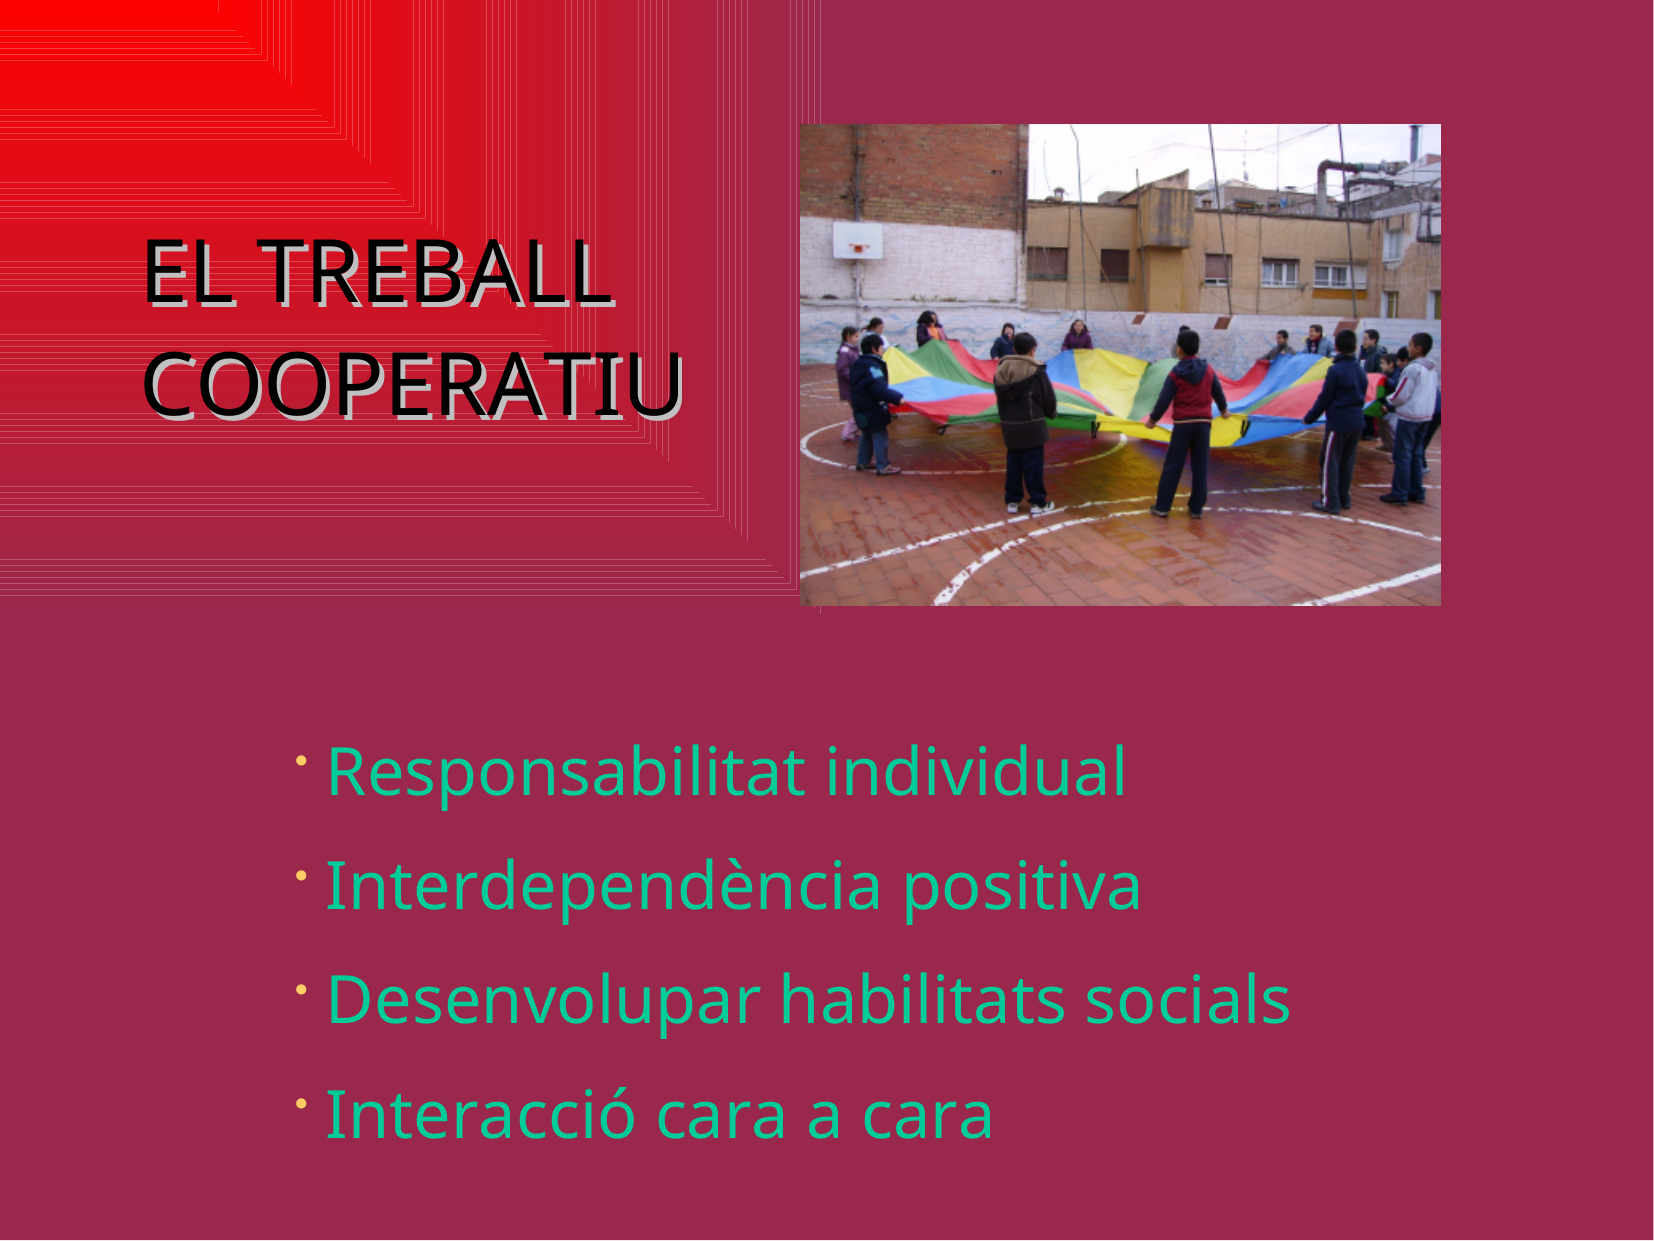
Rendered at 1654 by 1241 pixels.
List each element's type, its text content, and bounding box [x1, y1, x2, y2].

title EL TREBALL COOPERATIU [125, 112, 1525, 502]
picture [800, 124, 1441, 606]
text_box Responsabilitat individual Interdependència positiva Desenvolupar habilitats socials Interacció cara a cara [296, 737, 1367, 1160]
